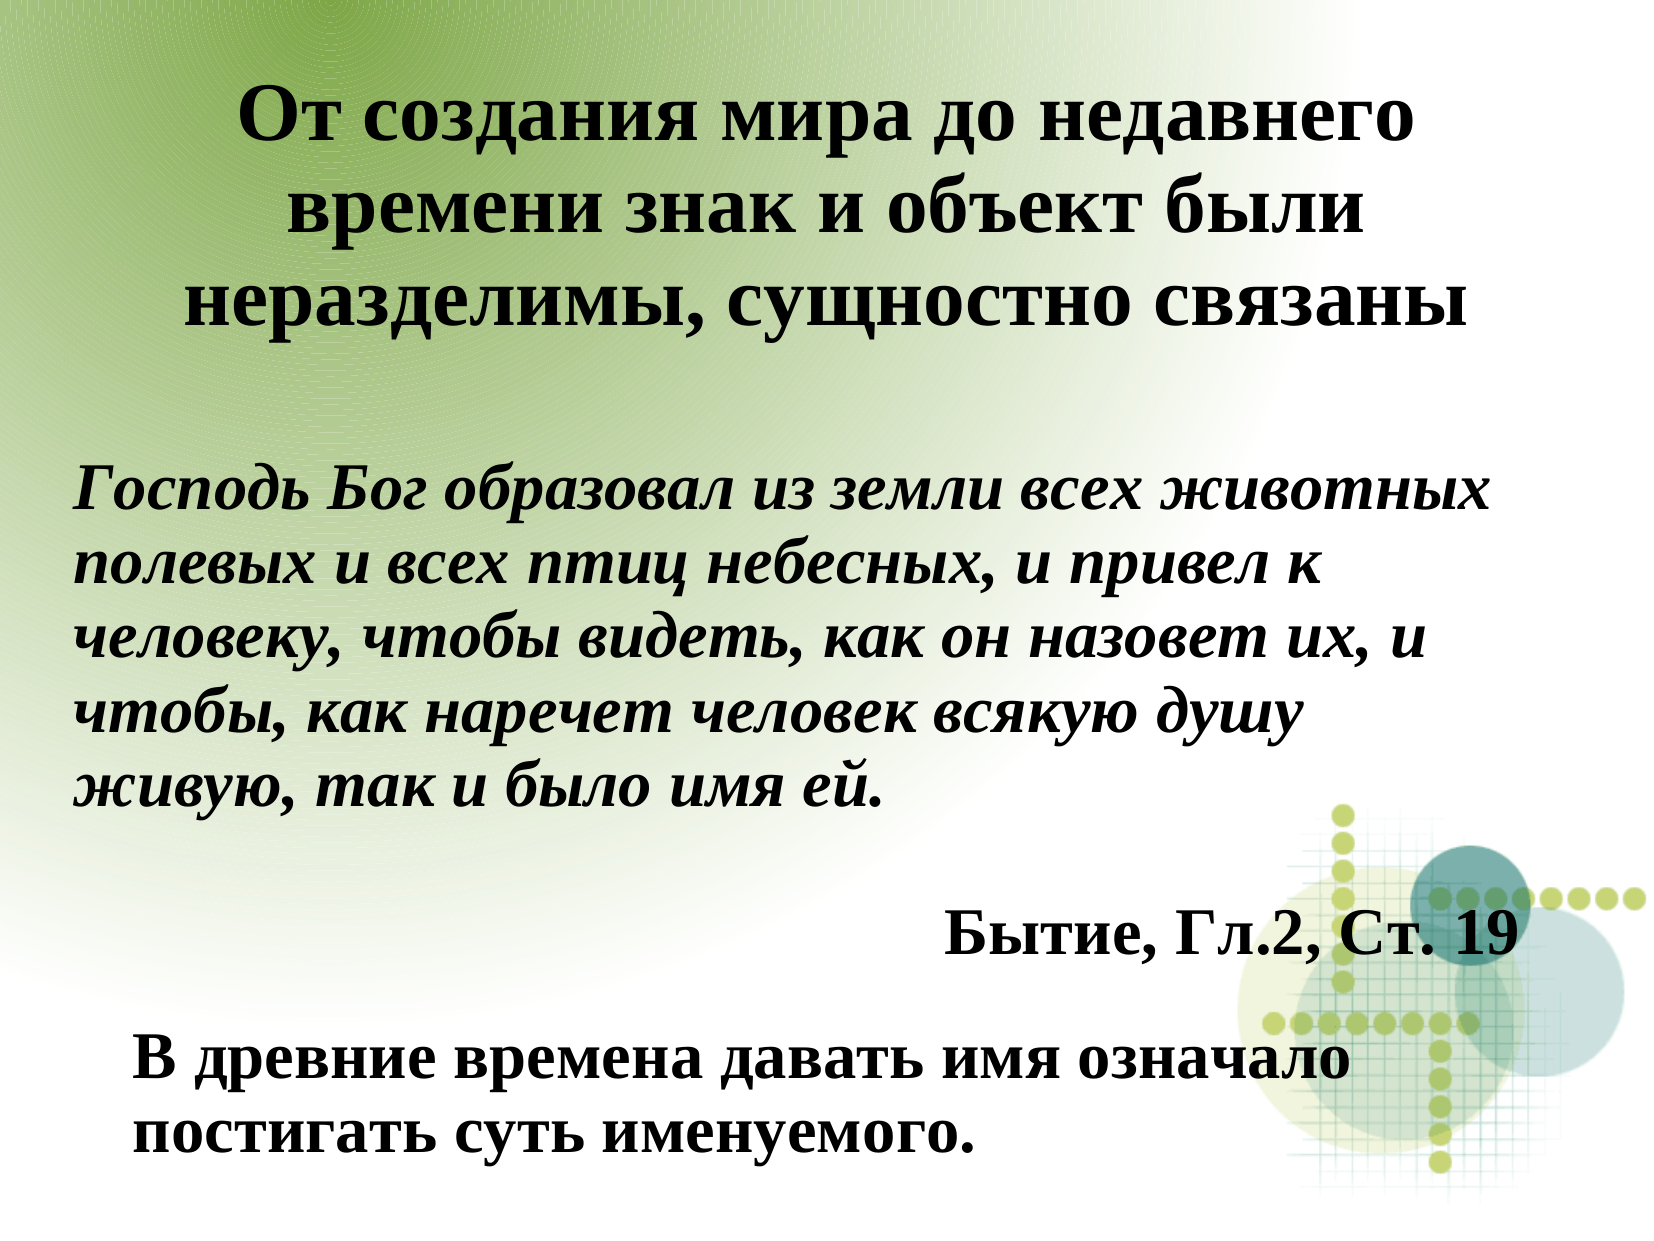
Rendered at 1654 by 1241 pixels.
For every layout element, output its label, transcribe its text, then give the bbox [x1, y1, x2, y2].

text_box В древние времена давать имя означало постигать суть именуемого. [118, 1011, 1536, 1175]
picture [1224, 792, 1654, 1211]
text_box Господь Бог образовал из земли всех животных полевых и всех птиц небесных, и привел к человеку, чтобы видеть, как он назовет их, и чтобы, как наречет человек всякую душу живую, так и было имя ей. Бытие, Гл.2, Ст. 19 [59, 442, 1536, 977]
text_box [88, 1092, 739, 1179]
text_box От создания мира до недавнего времени знак и объект были неразделимы, сущностно связаны [88, 59, 1565, 351]
